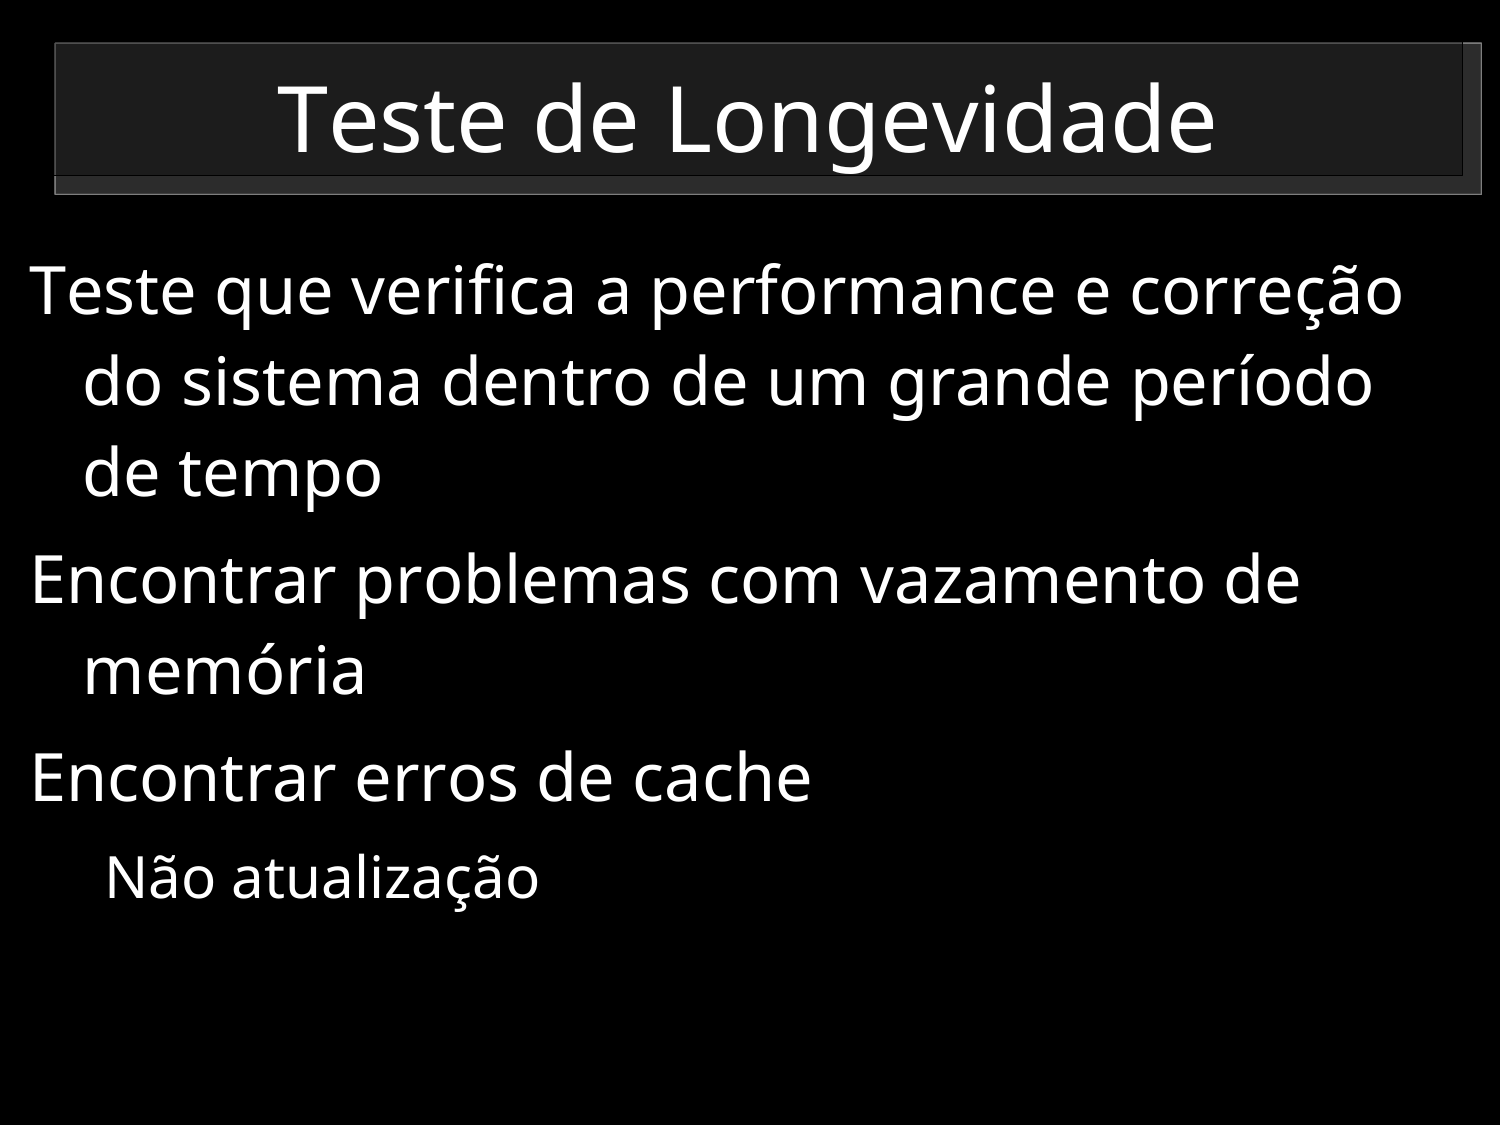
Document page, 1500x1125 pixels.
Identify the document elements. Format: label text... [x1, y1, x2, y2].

list Teste que verifica a performance e correção do sistema dentro de um grande período de tempo Encontrar problemas com vazamento de memória Encontrar erros de cache Não atualização [29, 243, 1468, 1072]
title Teste de Longevidade [29, 38, 1468, 196]
